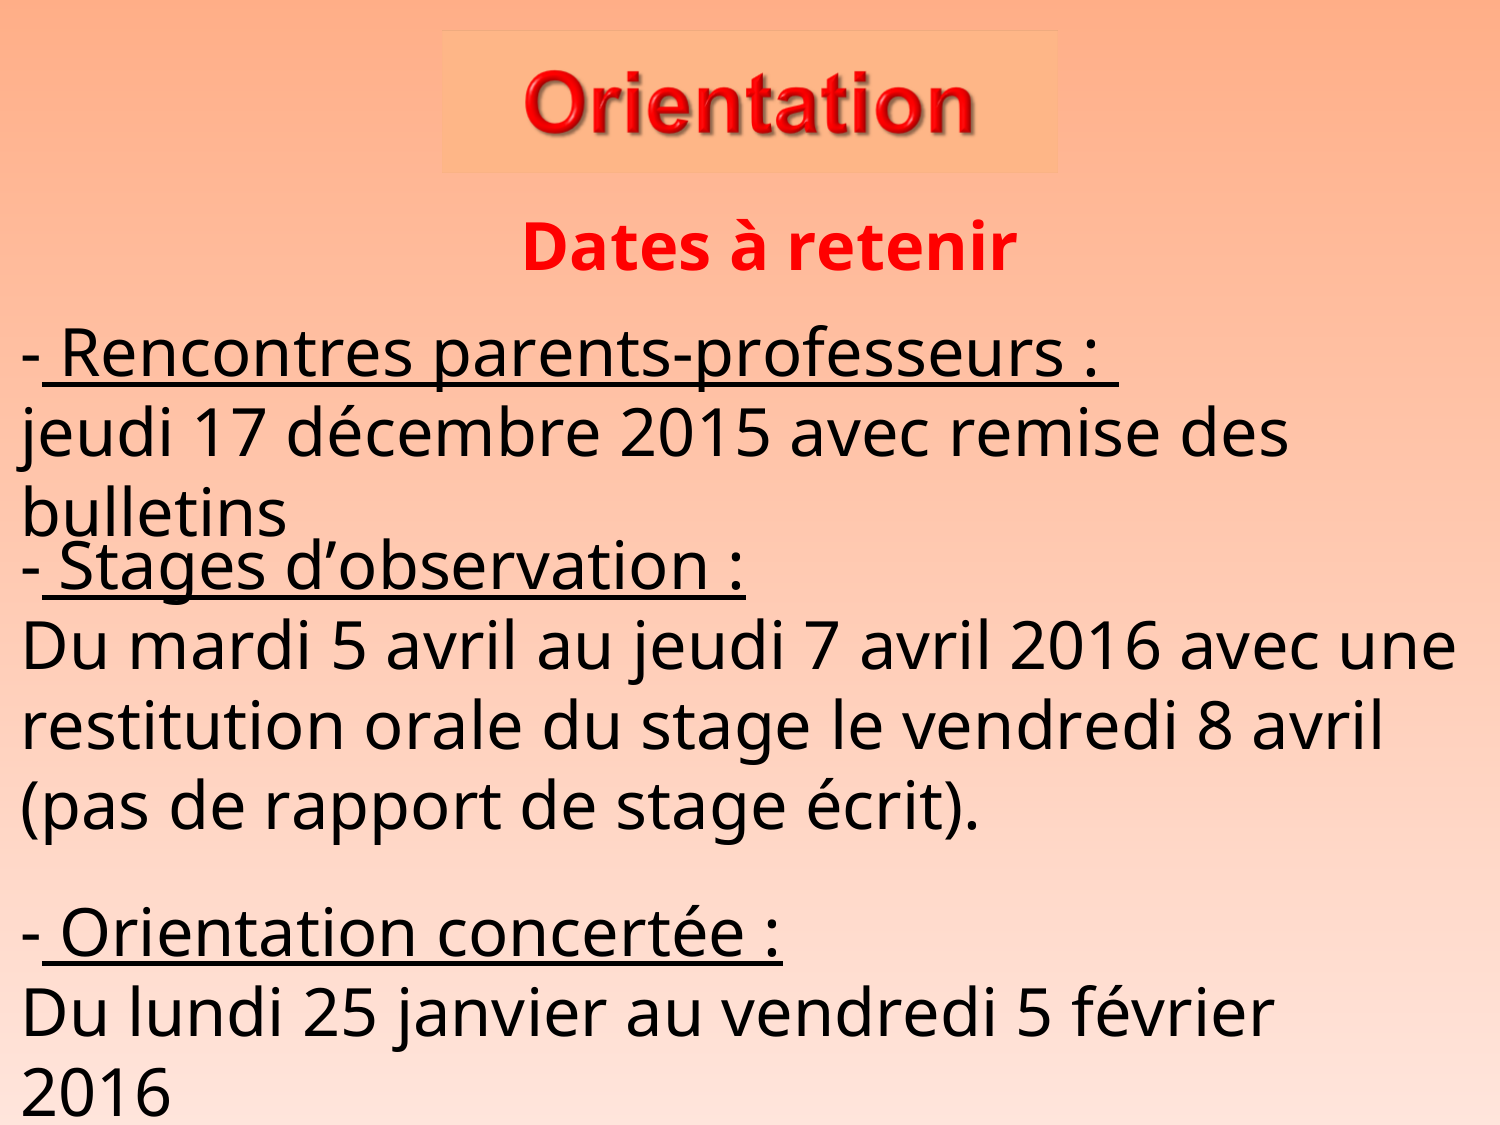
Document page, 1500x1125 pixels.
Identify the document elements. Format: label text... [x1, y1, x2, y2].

text_box Dates à retenir [505, 196, 1035, 292]
text_box Rencontres parents-professeurs : jeudi 17 décembre 2015 avec remise des bulletins [5, 302, 1500, 515]
text_box Orientation concertée : Du lundi 25 janvier au vendredi 5 février 2016 [5, 881, 1424, 1125]
text_box - Stages d’observation : Du mardi 5 avril au jeudi 7 avril 2016 avec une restitution orale du stage le vendredi 8 avril (pas de rapport de stage écrit). [5, 515, 1500, 851]
picture [441, 21, 1059, 174]
